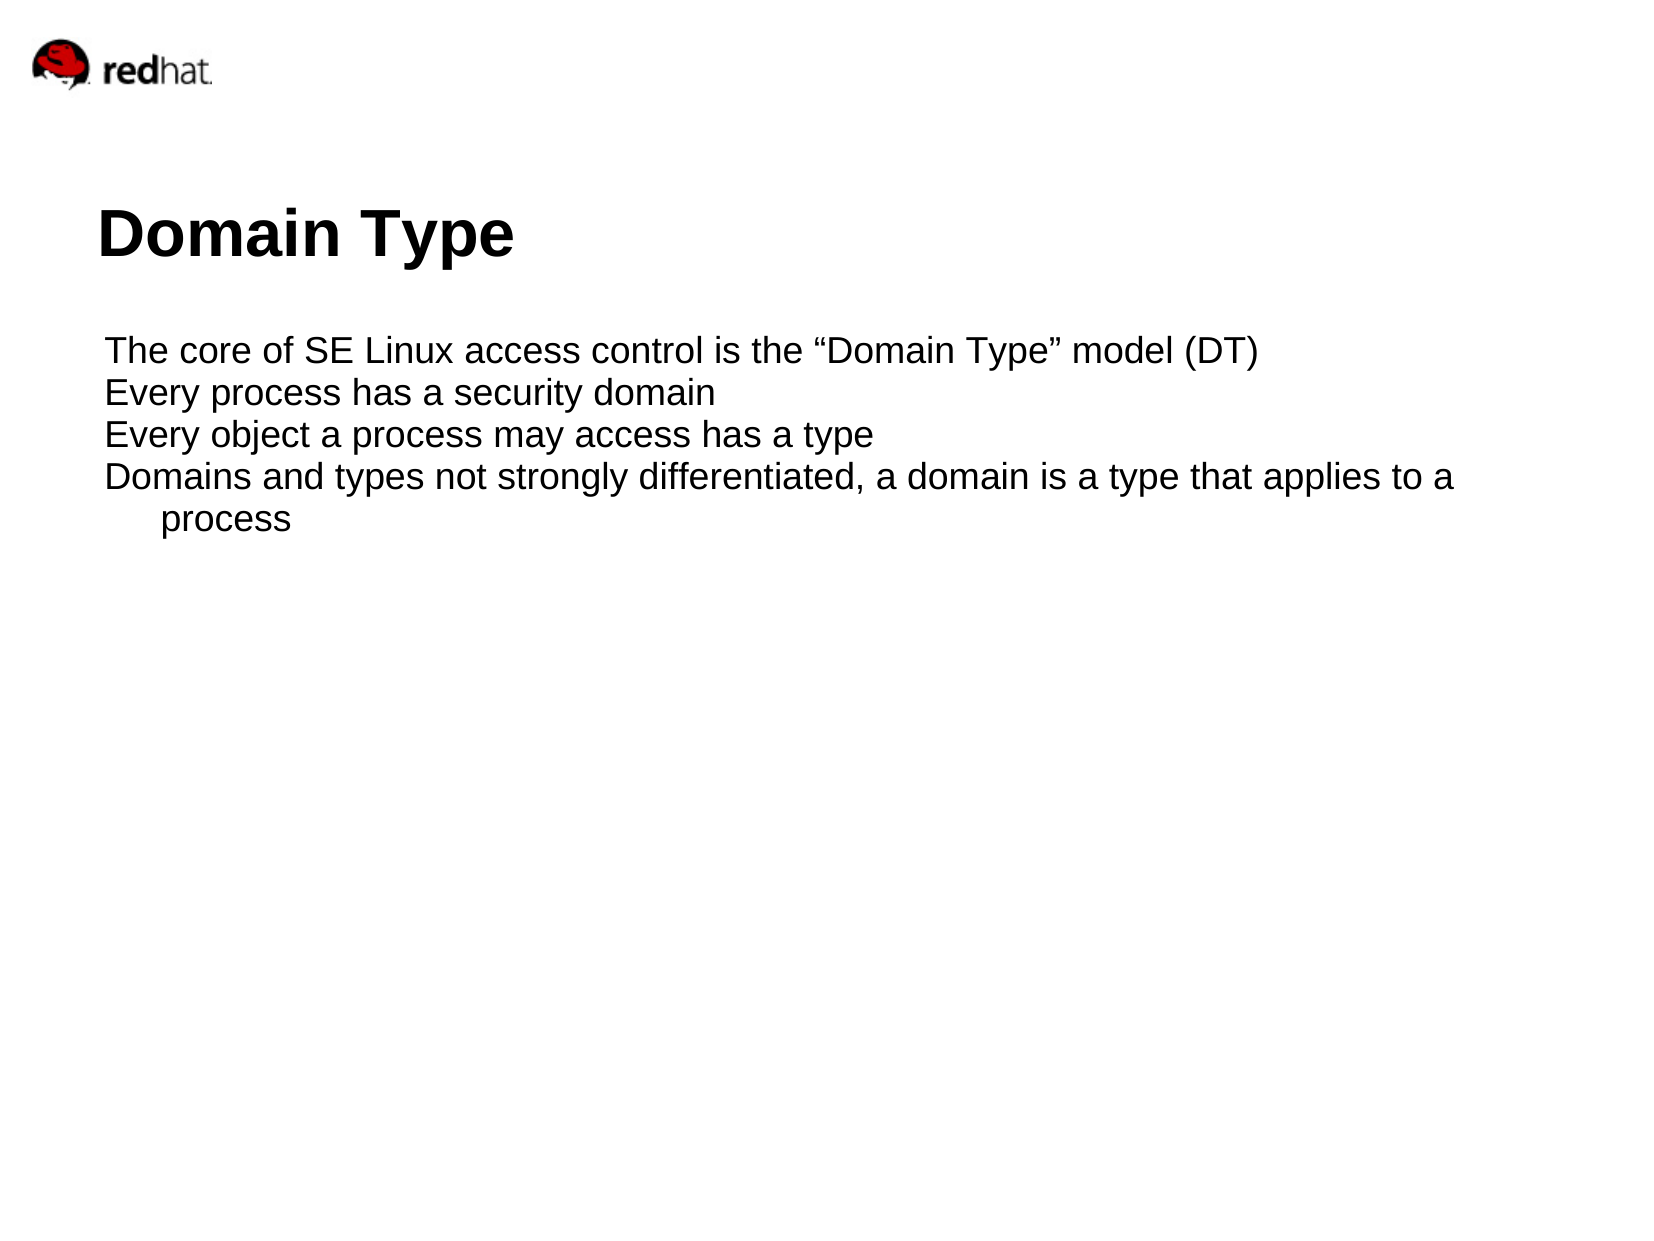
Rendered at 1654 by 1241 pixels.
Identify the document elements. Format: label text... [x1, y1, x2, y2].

list The core of SE Linux access control is the “Domain Type” model (DT) Every process has a security domain Every object a process may access has a type Domains and types not strongly differentiated, a domain is a type that applies to a process [104, 329, 1510, 1062]
picture [31, 37, 212, 98]
title Domain Type [79, 159, 1485, 308]
